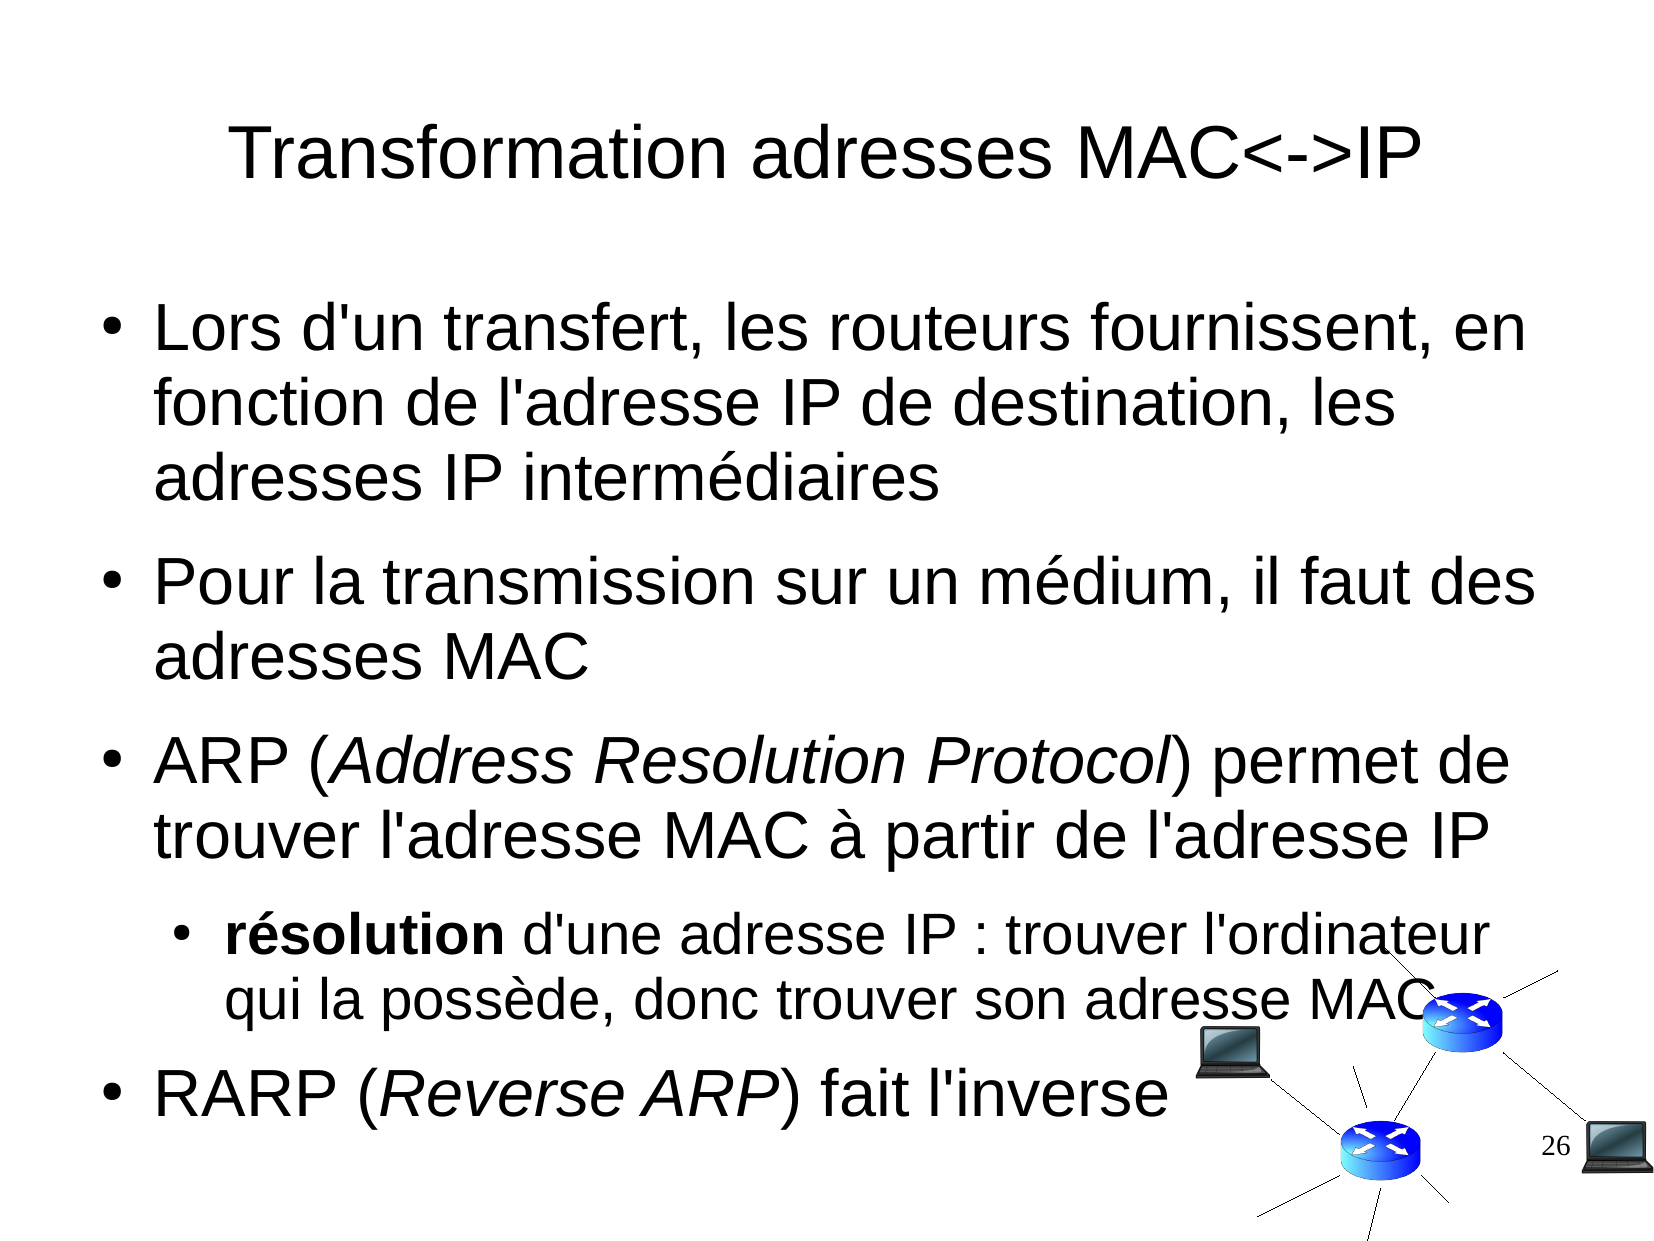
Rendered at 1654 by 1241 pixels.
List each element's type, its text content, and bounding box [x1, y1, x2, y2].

title Transformation adresses MAC<->IP [82, 49, 1571, 257]
picture [1339, 1120, 1422, 1181]
picture [1421, 992, 1504, 1053]
picture [1189, 1011, 1272, 1094]
list Lors d'un transfert, les routeurs fournissent, en fonction de l'adresse IP de destination, les adresses IP intermédiaires Pour la transmission sur un médium, il faut des adresses MAC ARP (Address Resolution Protocol) permet de trouver l'adresse MAC à partir de l'adresse IP résolution d'une adresse IP : trouver l'ordinateur qui la possède, donc trouver son adresse MAC RARP (Reverse ARP) fait l'inverse [82, 290, 1571, 1131]
picture [1575, 1106, 1654, 1189]
